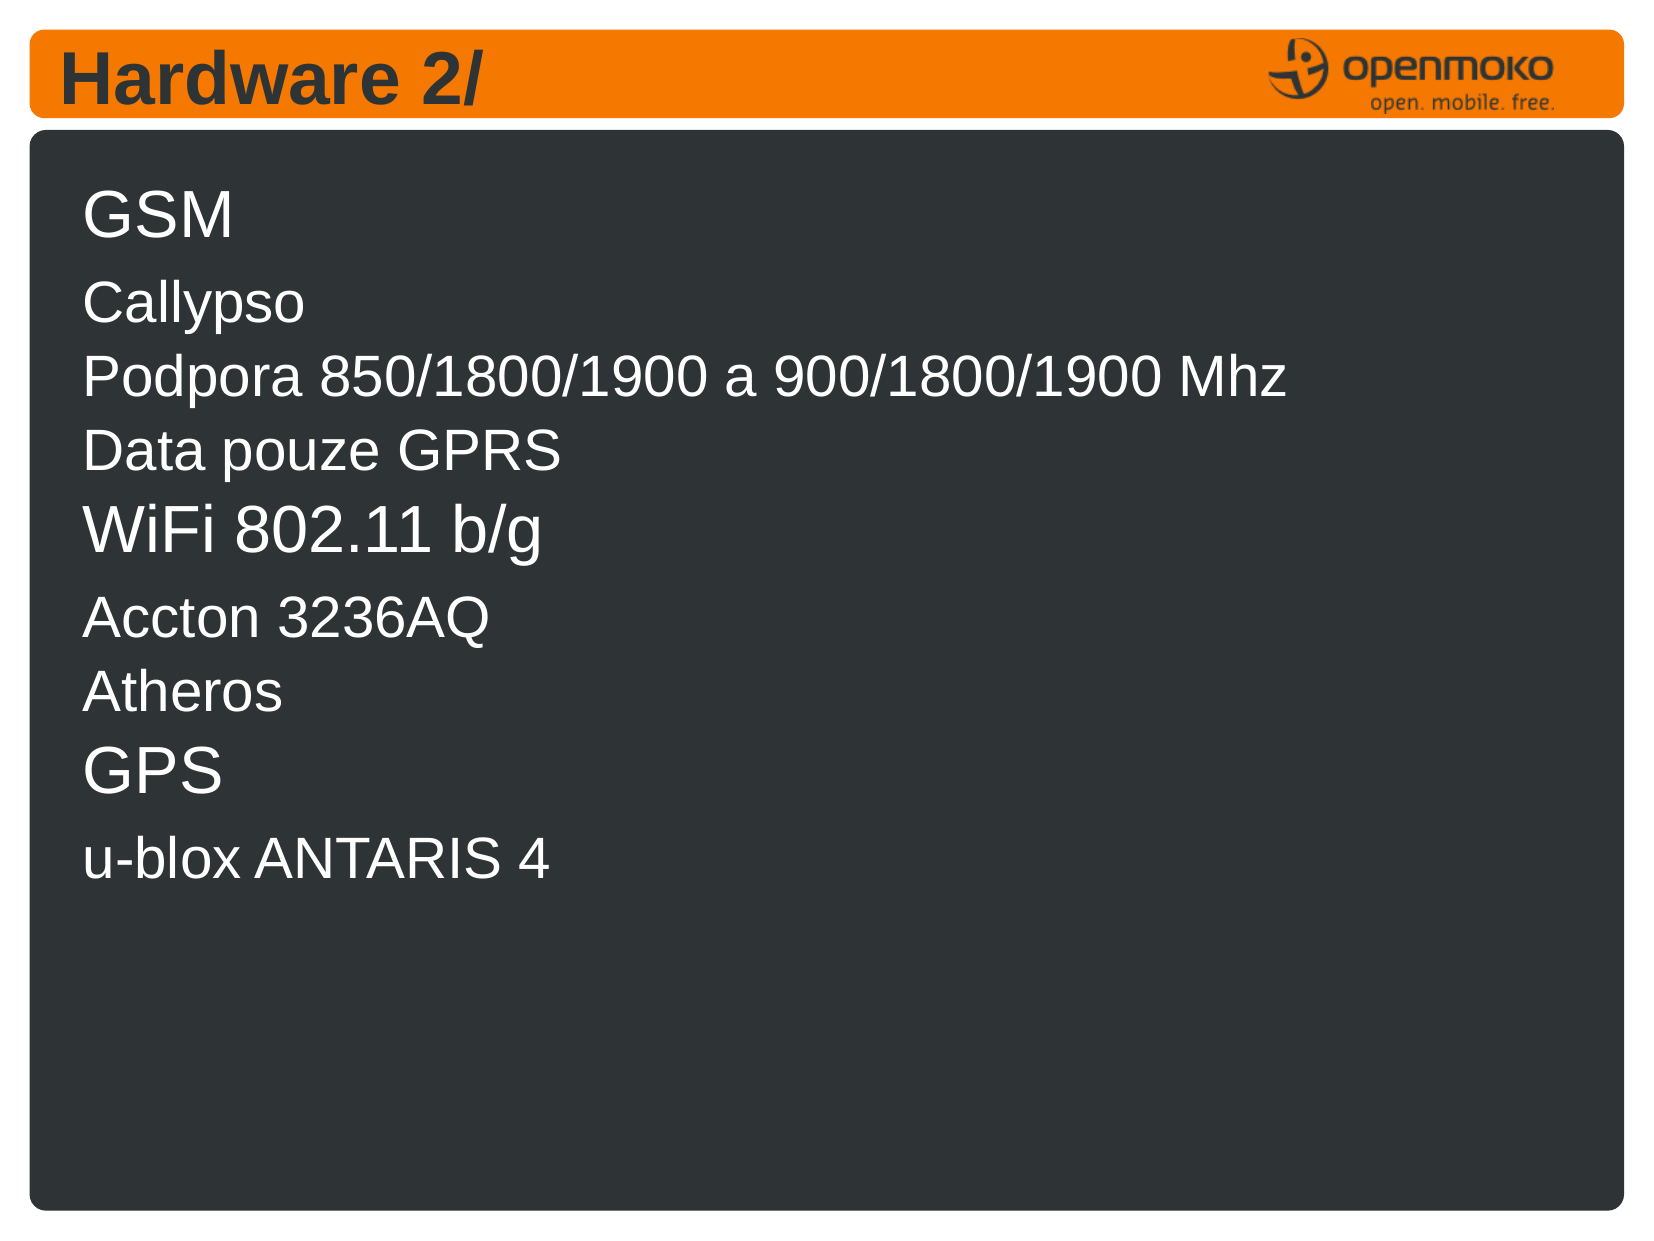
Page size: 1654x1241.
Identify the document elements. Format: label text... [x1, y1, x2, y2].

picture [1361, 38, 1554, 114]
title Hardware 2/ [59, 29, 1361, 128]
list GSM Callypso Podpora 850/1800/1900 a 900/1800/1900 Mhz Data pouze GPRS WiFi 802.11 b/g Accton 3236AQ Atheros GPS u-blox ANTARIS 4 [82, 177, 1571, 1182]
